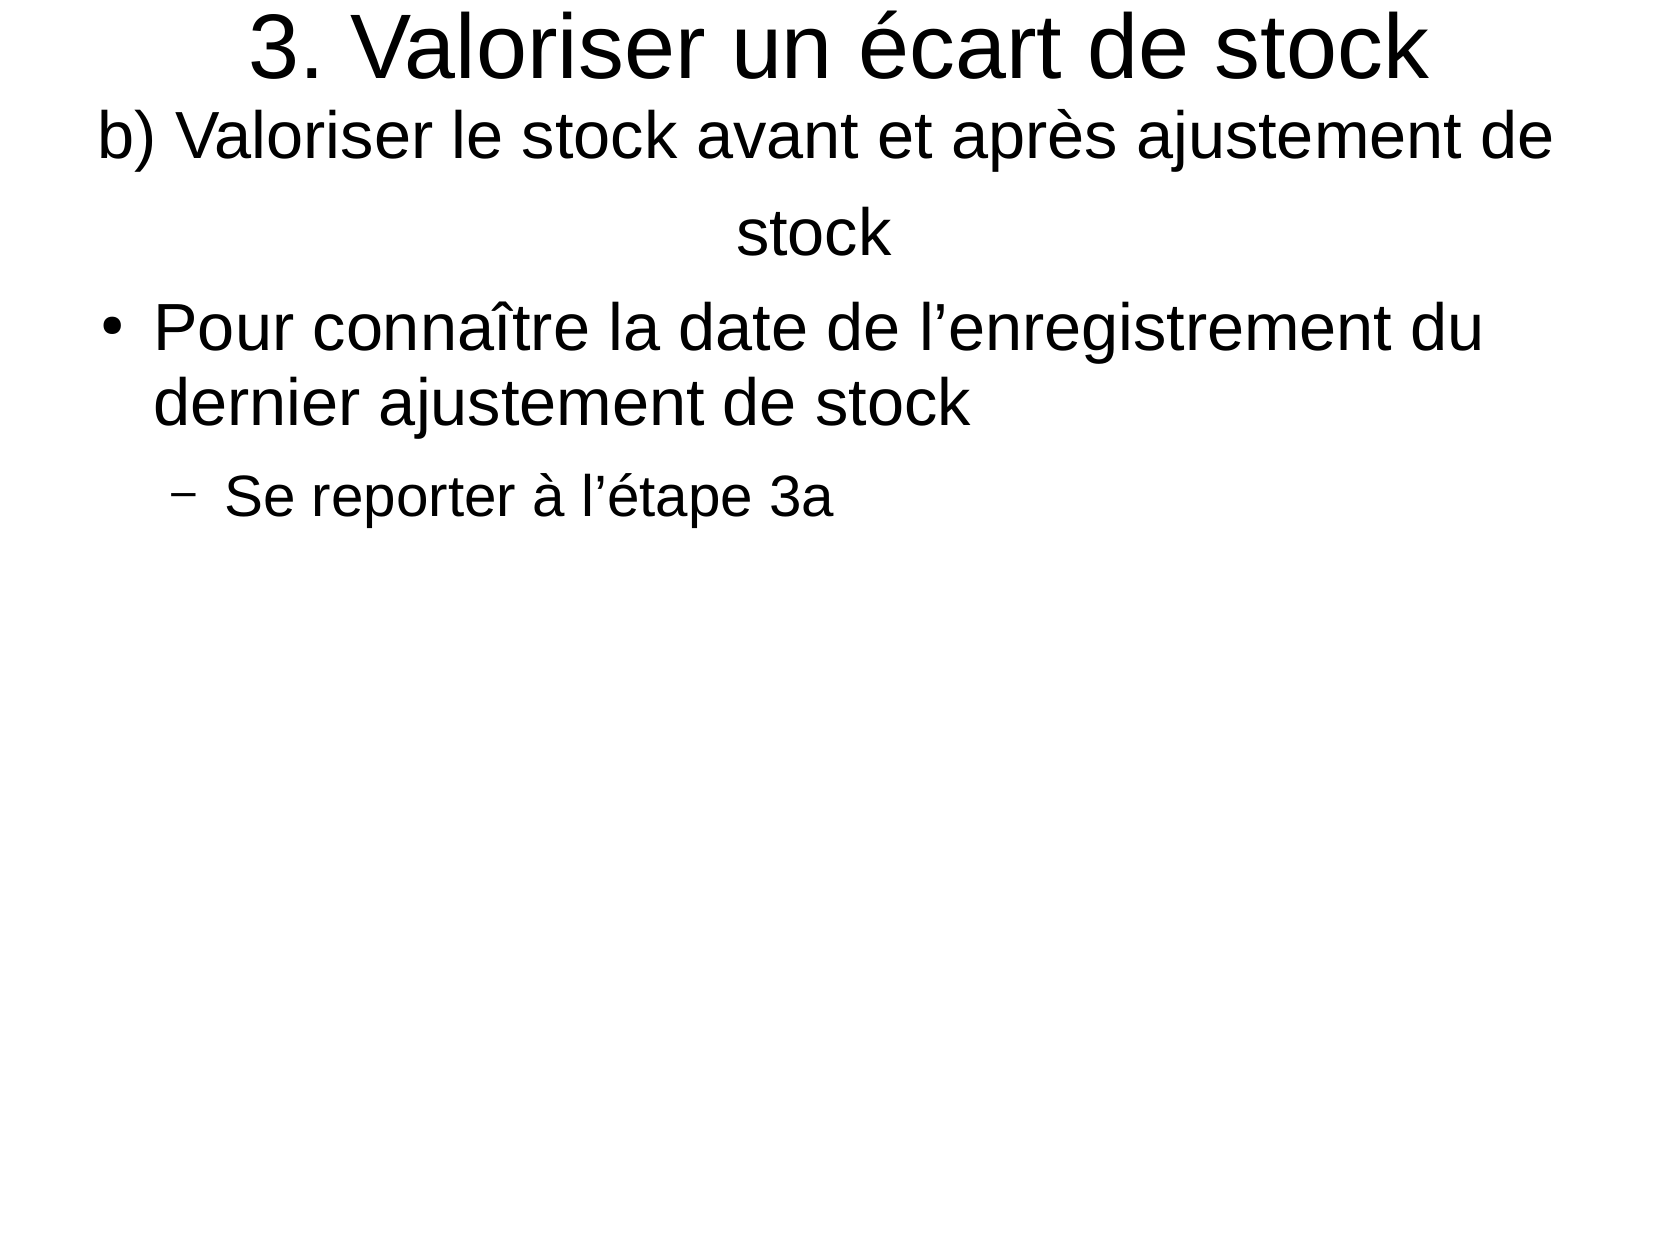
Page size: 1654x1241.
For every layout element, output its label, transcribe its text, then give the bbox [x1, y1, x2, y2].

title 3. Valoriser un écart de stock b) Valoriser le stock avant et après ajustement de stock [82, 0, 1571, 275]
list Pour connaître la date de l’enregistrement du dernier ajustement de stock Se reporter à l’étape 3a [82, 290, 1571, 1205]
